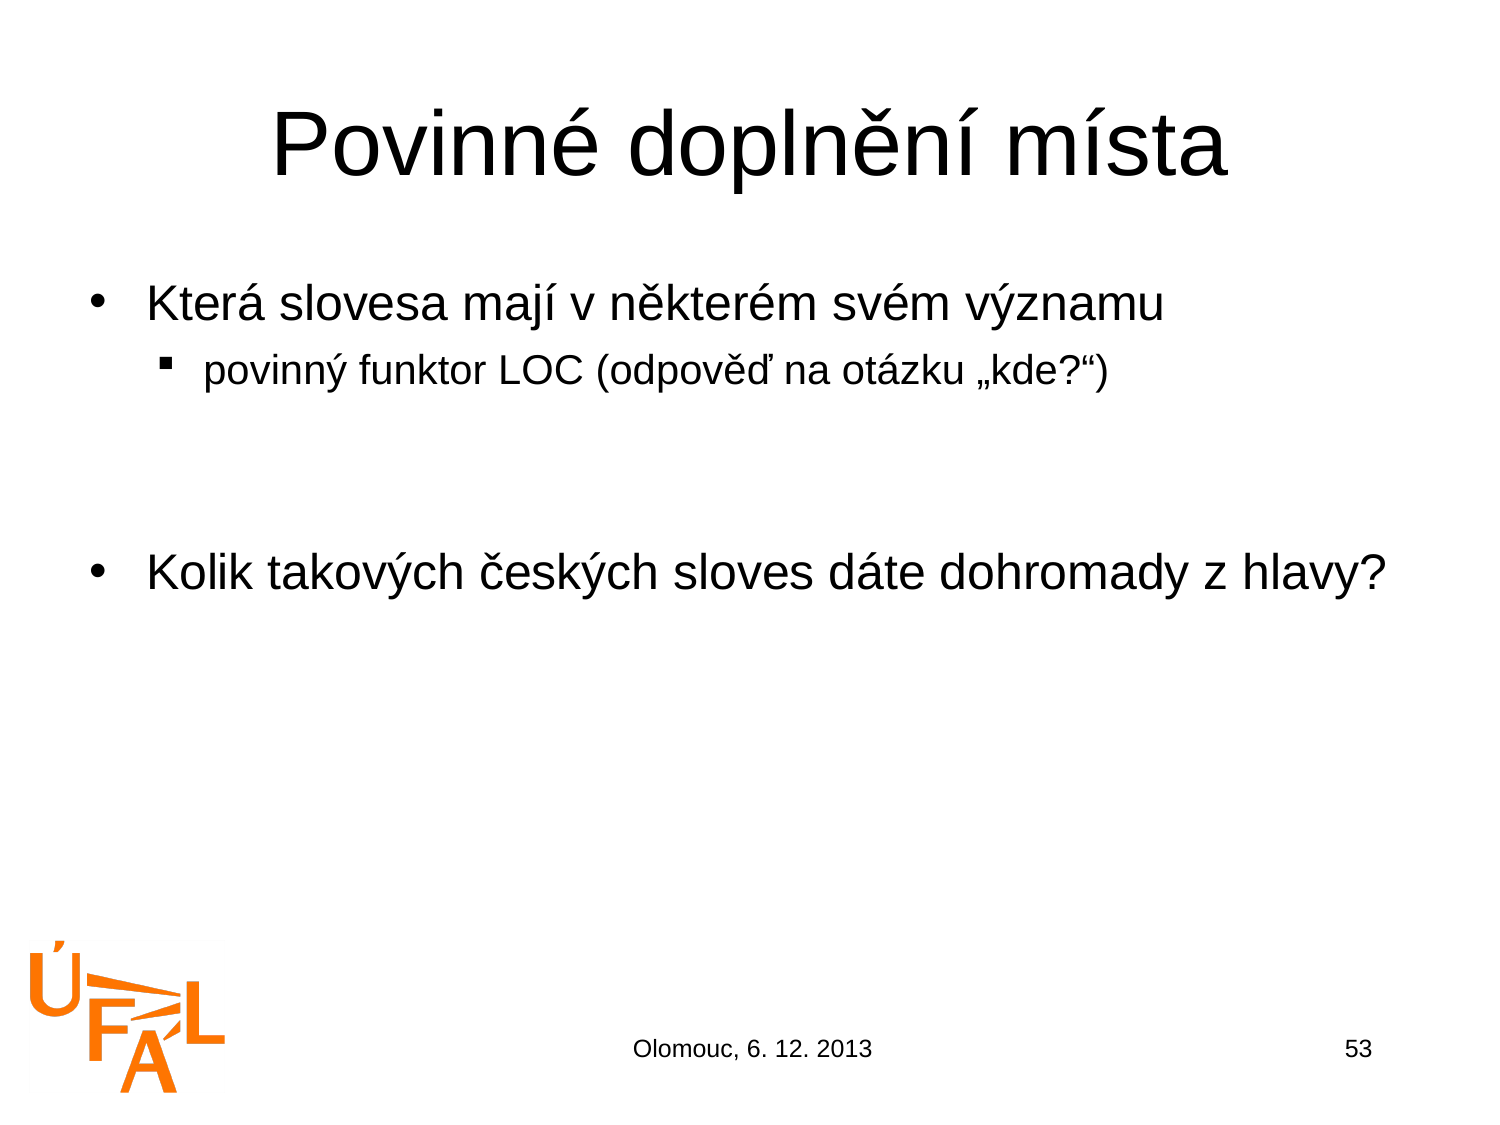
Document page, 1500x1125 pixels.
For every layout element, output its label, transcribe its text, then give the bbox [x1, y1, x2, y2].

list Která slovesa mají v některém svém významu povinný funktor LOC (odpověď na otázku „kde?“) Kolik takových českých sloves dáte dohromady z hlavy? [75, 262, 1426, 932]
picture [29, 940, 225, 1093]
title Povinné doplnění místa [75, 14, 1426, 262]
